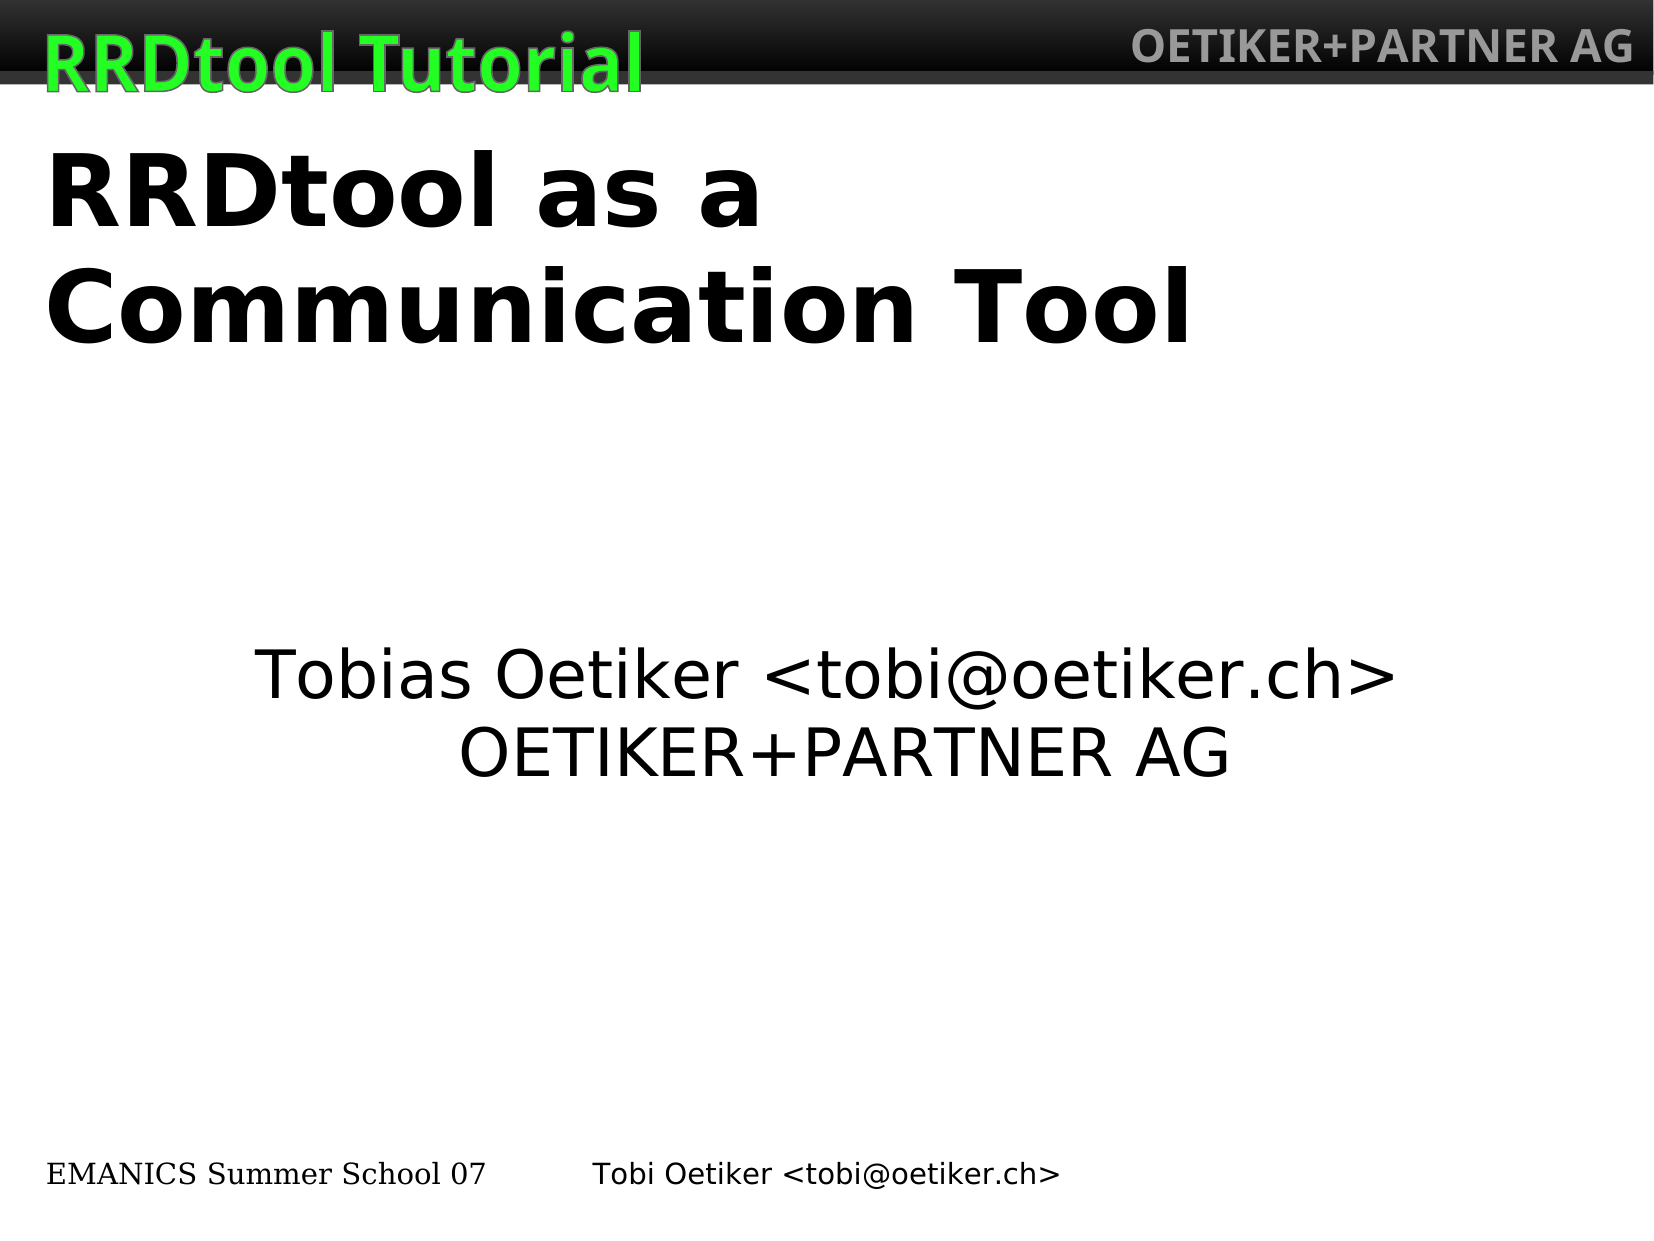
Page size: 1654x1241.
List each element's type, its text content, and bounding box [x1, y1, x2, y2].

subtitle Tobias Oetiker <tobi@oetiker.ch> OETIKER+PARTNER AG [50, 329, 1571, 1099]
title RRDtool as a Communication Tool [44, 133, 1583, 367]
